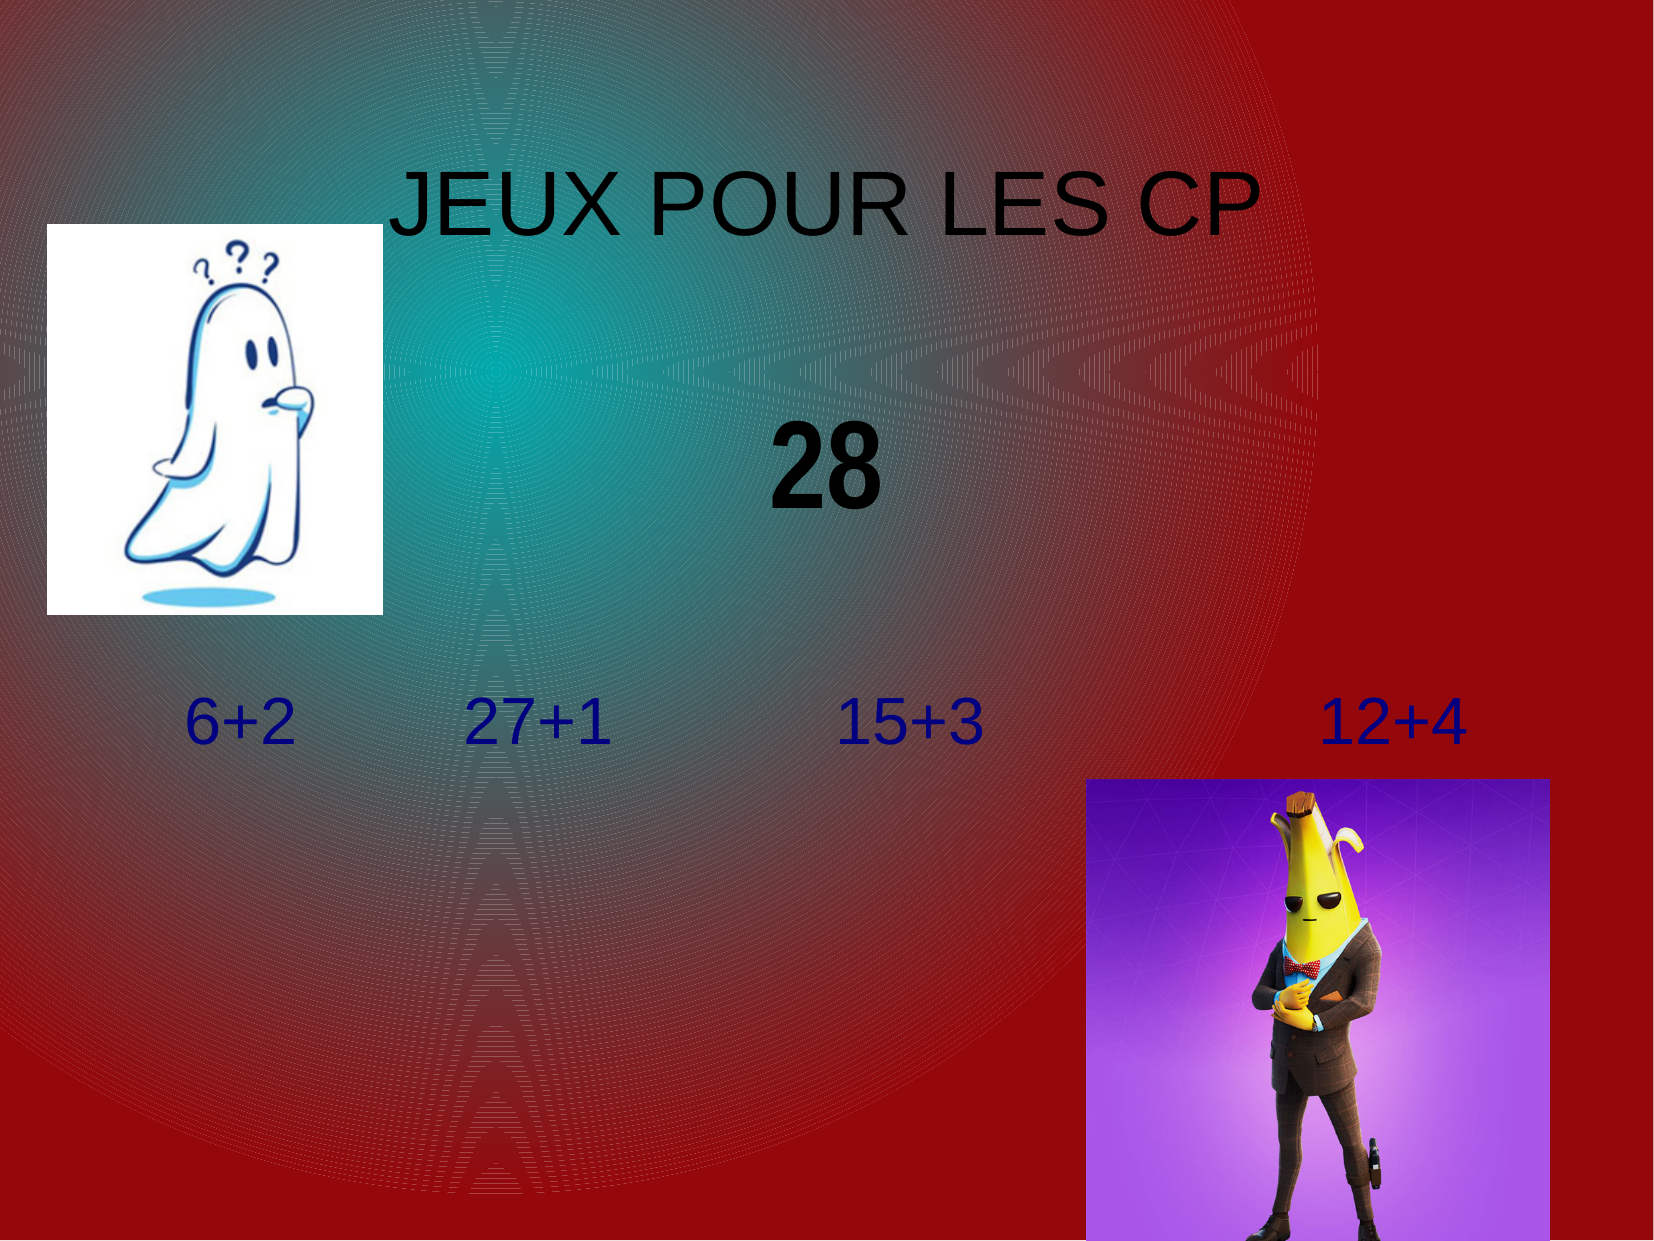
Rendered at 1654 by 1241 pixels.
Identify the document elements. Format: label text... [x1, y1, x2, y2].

picture [1086, 779, 1550, 1241]
picture [47, 224, 383, 615]
subtitle 28 6+2 27+1 15+3 12+4 [82, 284, 1571, 1016]
title JEUX POUR LES CP [82, 49, 1571, 257]
